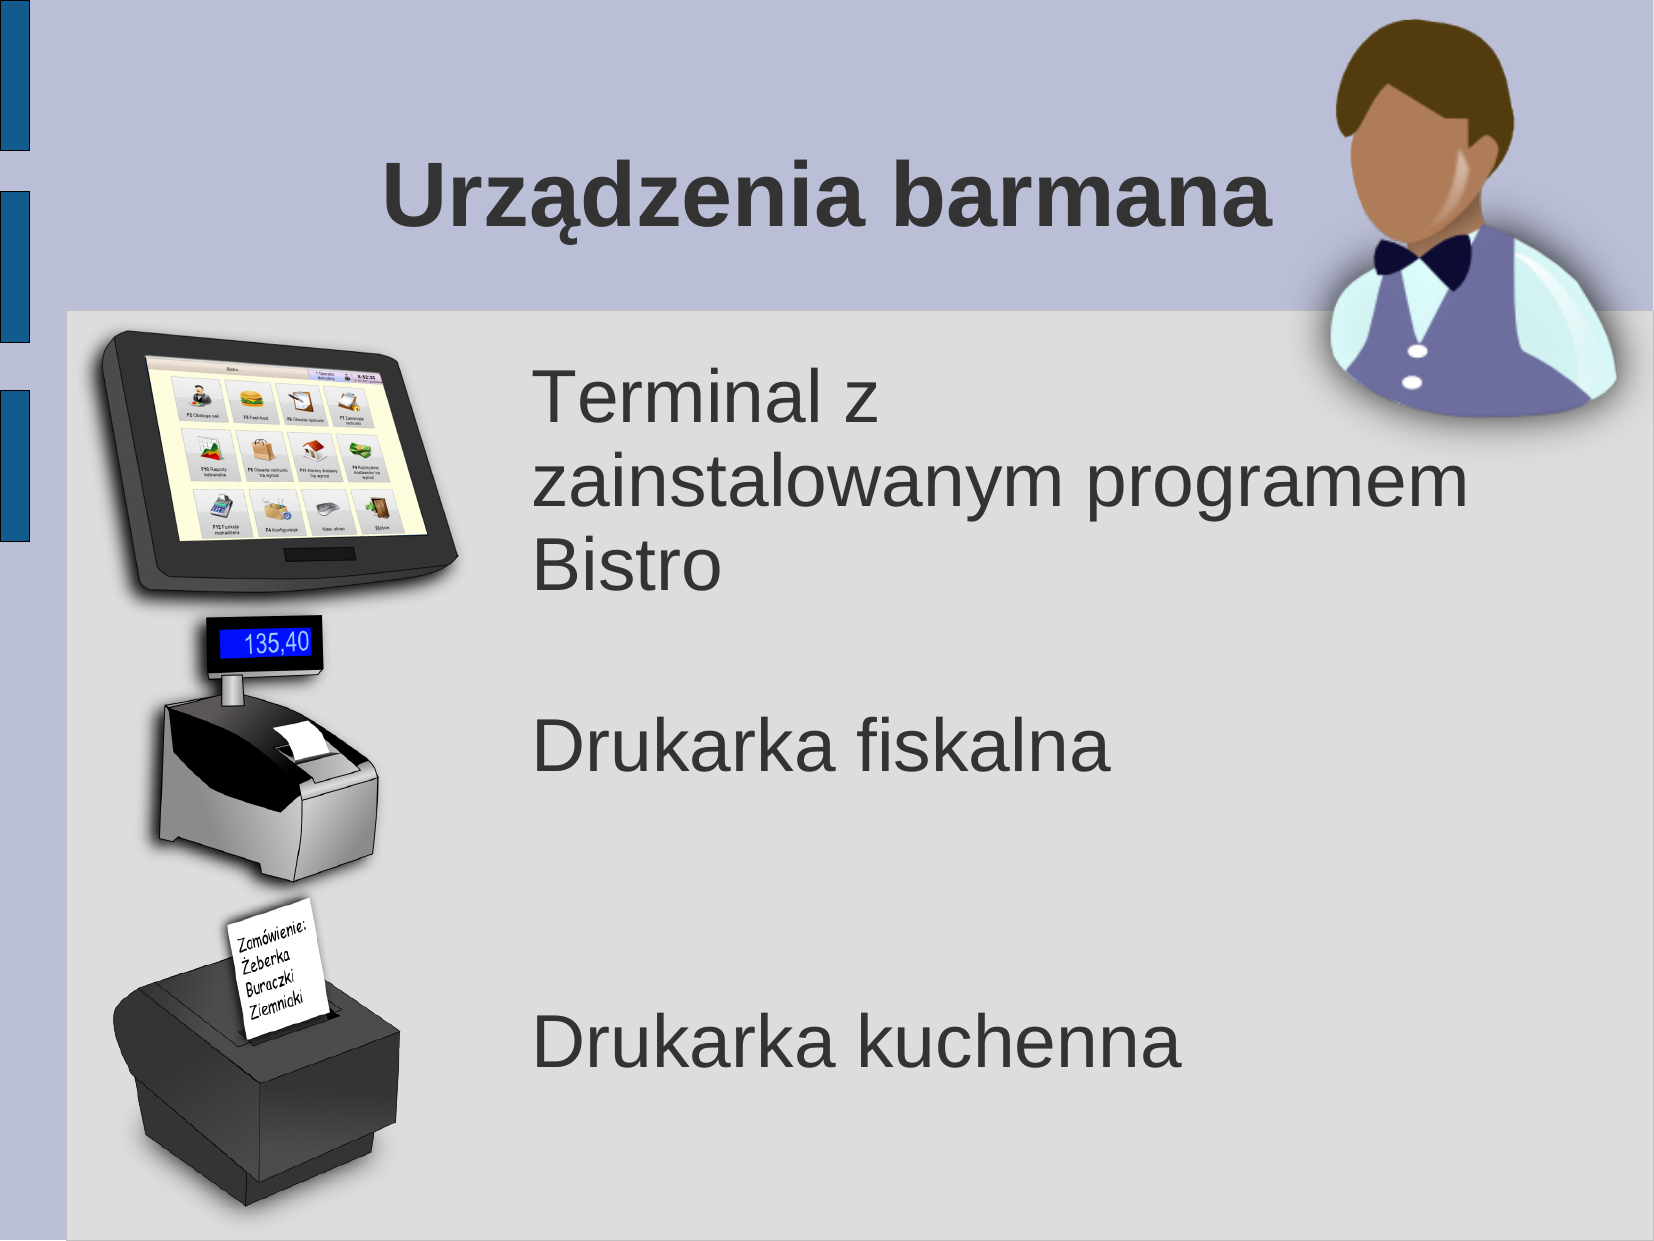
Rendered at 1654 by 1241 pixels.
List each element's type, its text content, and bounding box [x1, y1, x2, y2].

title Drukarka fiskalna [531, 649, 1625, 842]
title Terminal z zainstalowanym programem Bistro [531, 354, 1625, 607]
title Urządzenia barmana [121, 98, 1210, 291]
picture [1210, 0, 1654, 473]
title Drukarka kuchenna [531, 944, 1625, 1138]
picture [68, 295, 502, 1241]
